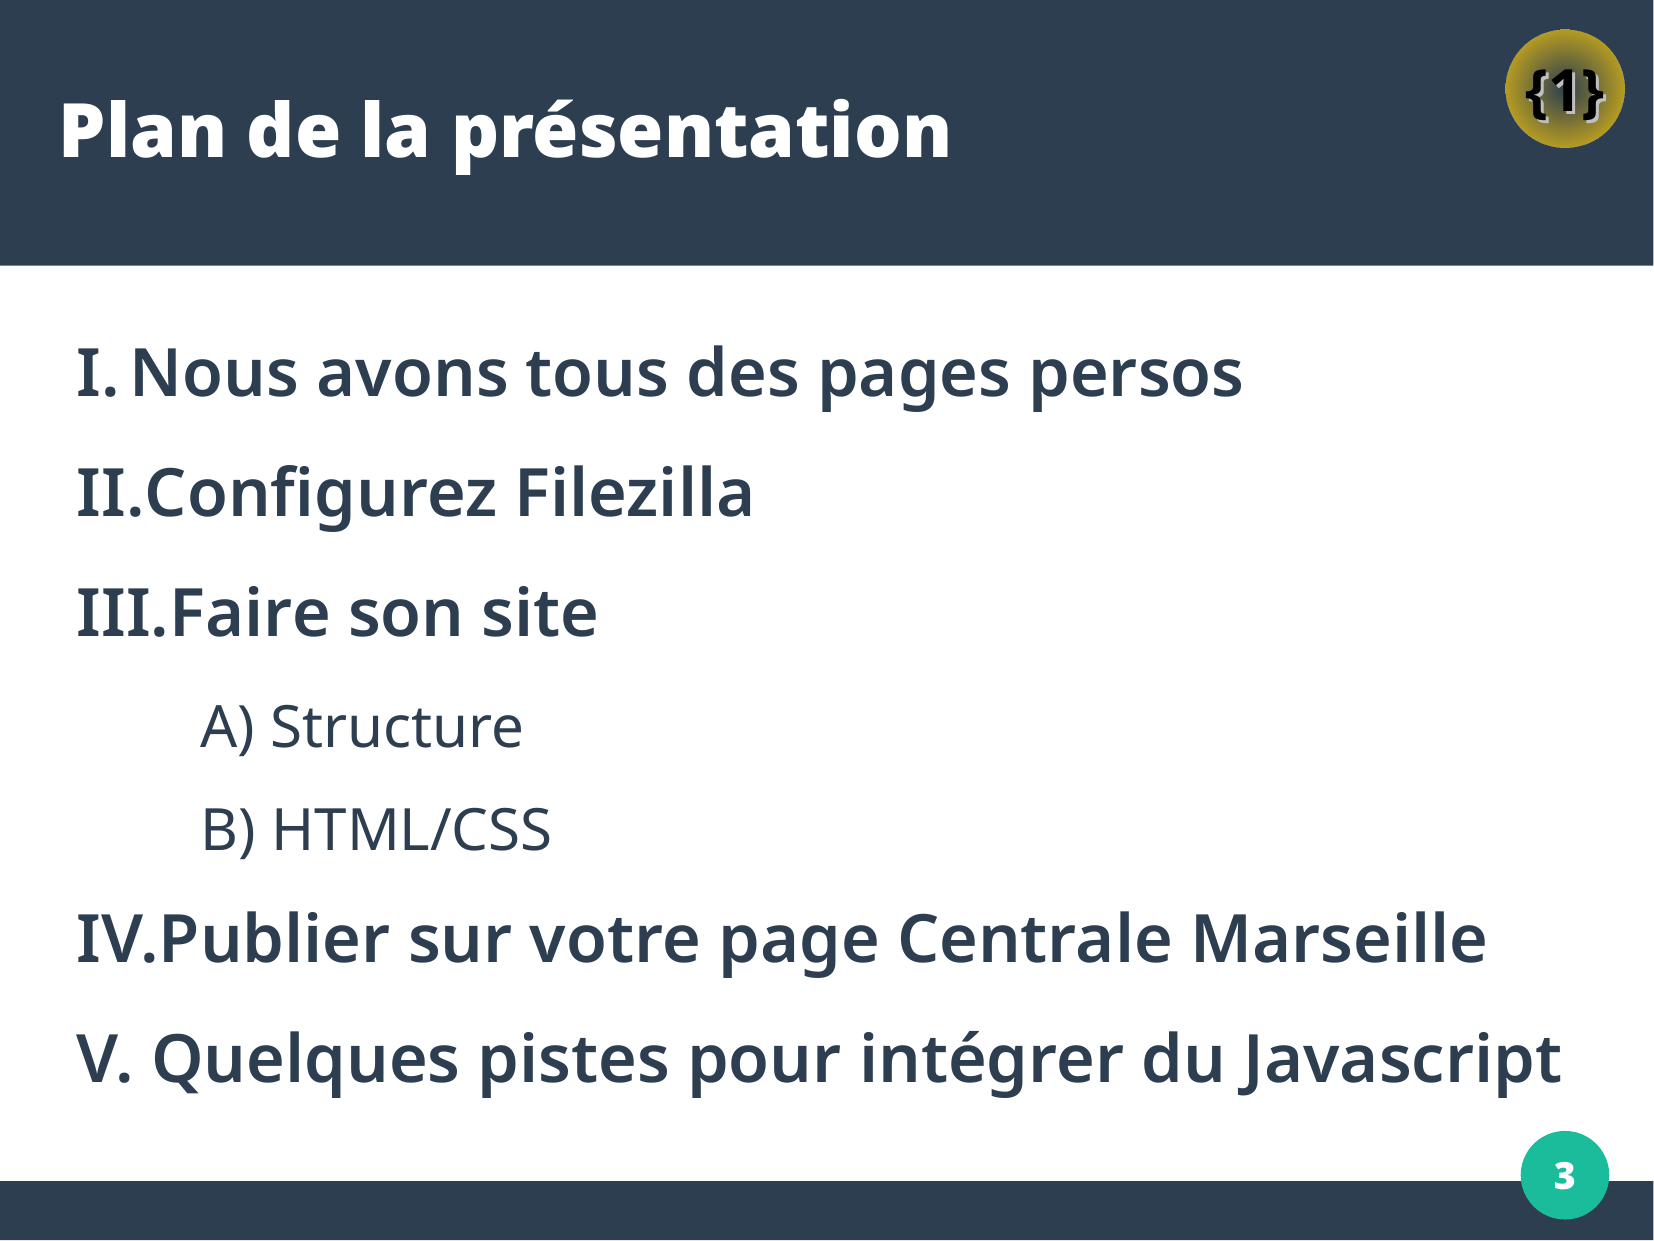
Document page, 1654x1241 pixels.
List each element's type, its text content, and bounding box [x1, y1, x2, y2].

title Plan de la présentation [59, 49, 1595, 207]
list Nous avons tous des pages persos Configurez Filezilla Faire son site A) Structure B) HTML/CSS Publier sur votre page Centrale Marseille Quelques pistes pour intégrer du Javascript [59, 324, 1595, 1152]
text_box {1} [1505, 29, 1625, 148]
